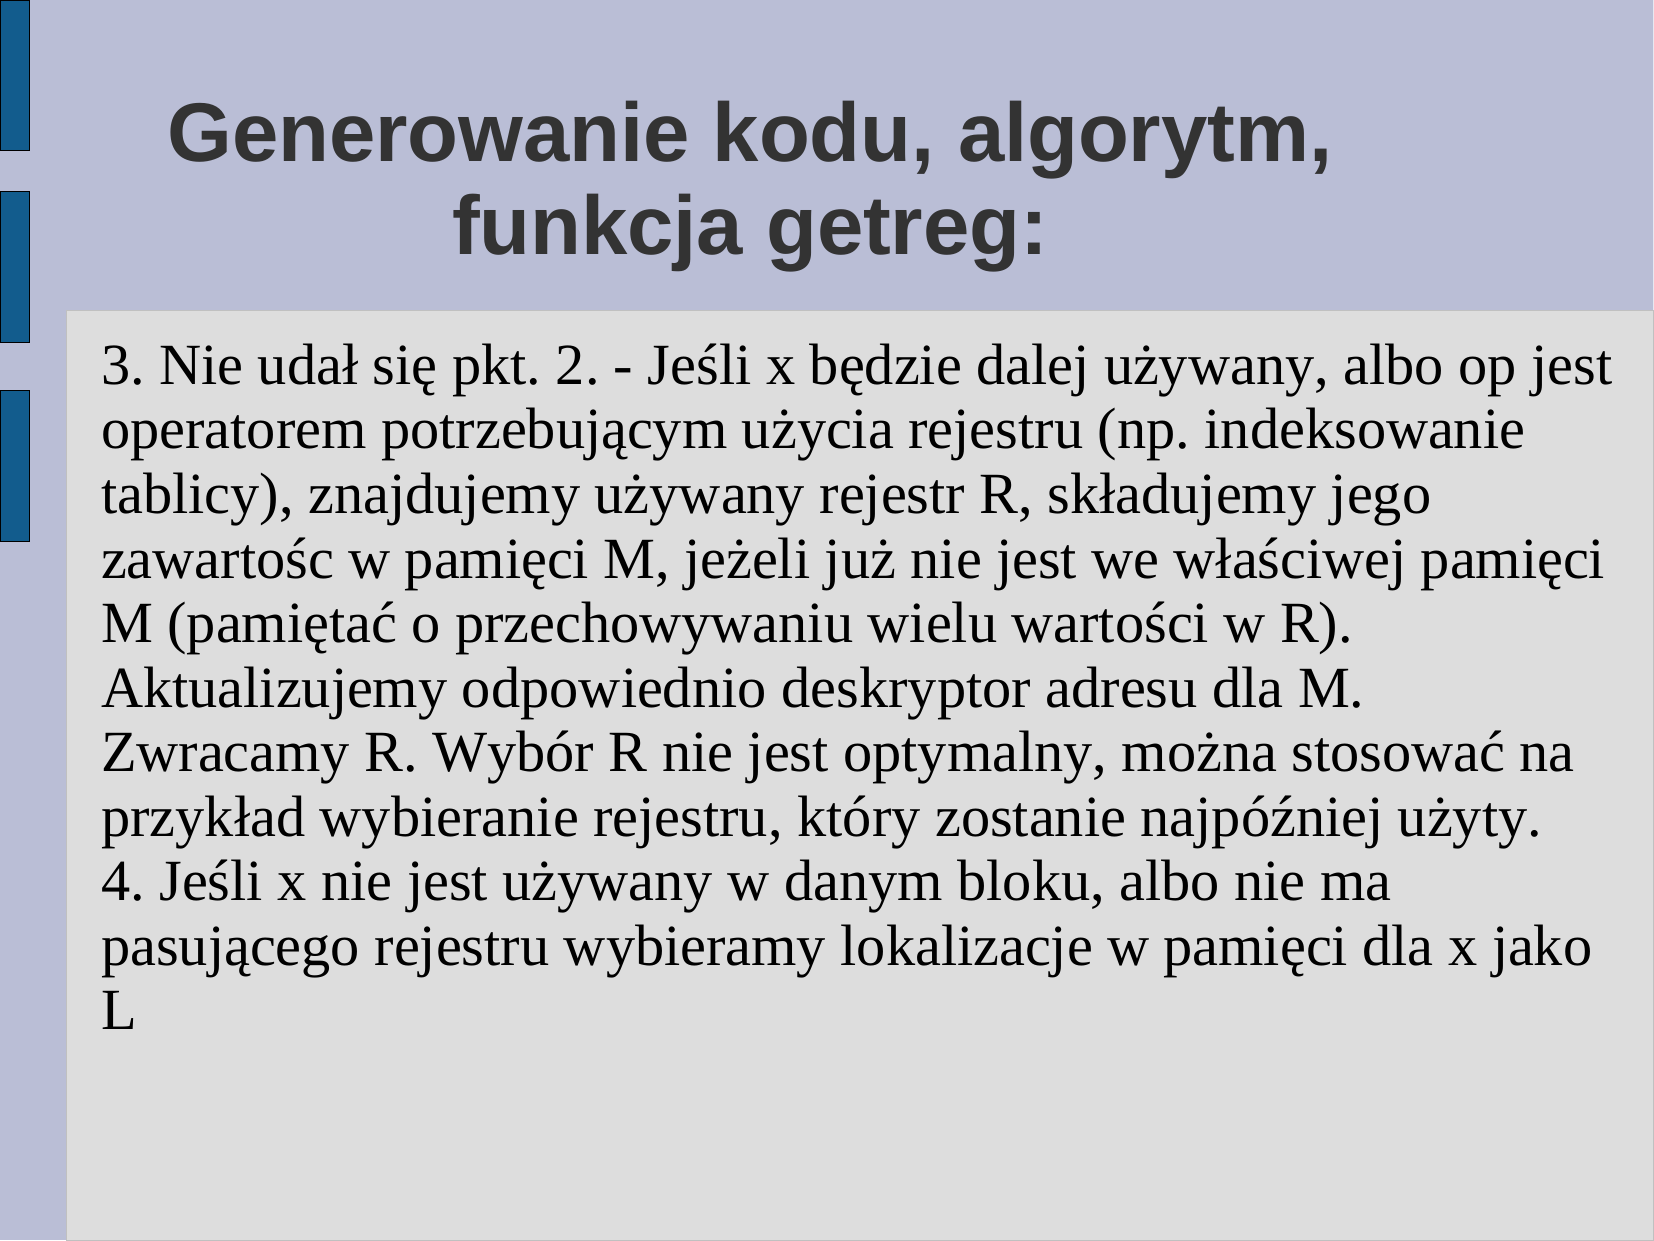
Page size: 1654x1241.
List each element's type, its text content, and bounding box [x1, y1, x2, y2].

text_box 3. Nie udał się pkt. 2. - Jeśli x będzie dalej używany, albo op jest operatorem potrzebującym użycia rejestru (np. indeksowanie tablicy), znajdujemy używany rejestr R, składujemy jego zawartośc w pamięci M, jeżeli już nie jest we właściwej pamięci M (pamiętać o przechowywaniu wielu wartości w R). Aktualizujemy odpowiednio deskryptor adresu dla M. Zwracamy R. Wybór R nie jest optymalny, można stosować na przykład wybieranie rejestru, który zostanie najpóźniej użyty. 4. Jeśli x nie jest używany w danym bloku, albo nie ma pasującego rejestru wybieramy lokalizacje w pamięci dla x jako L [101, 332, 1625, 1043]
title Generowanie kodu, algorytm, funkcja getreg: [112, 78, 1388, 280]
